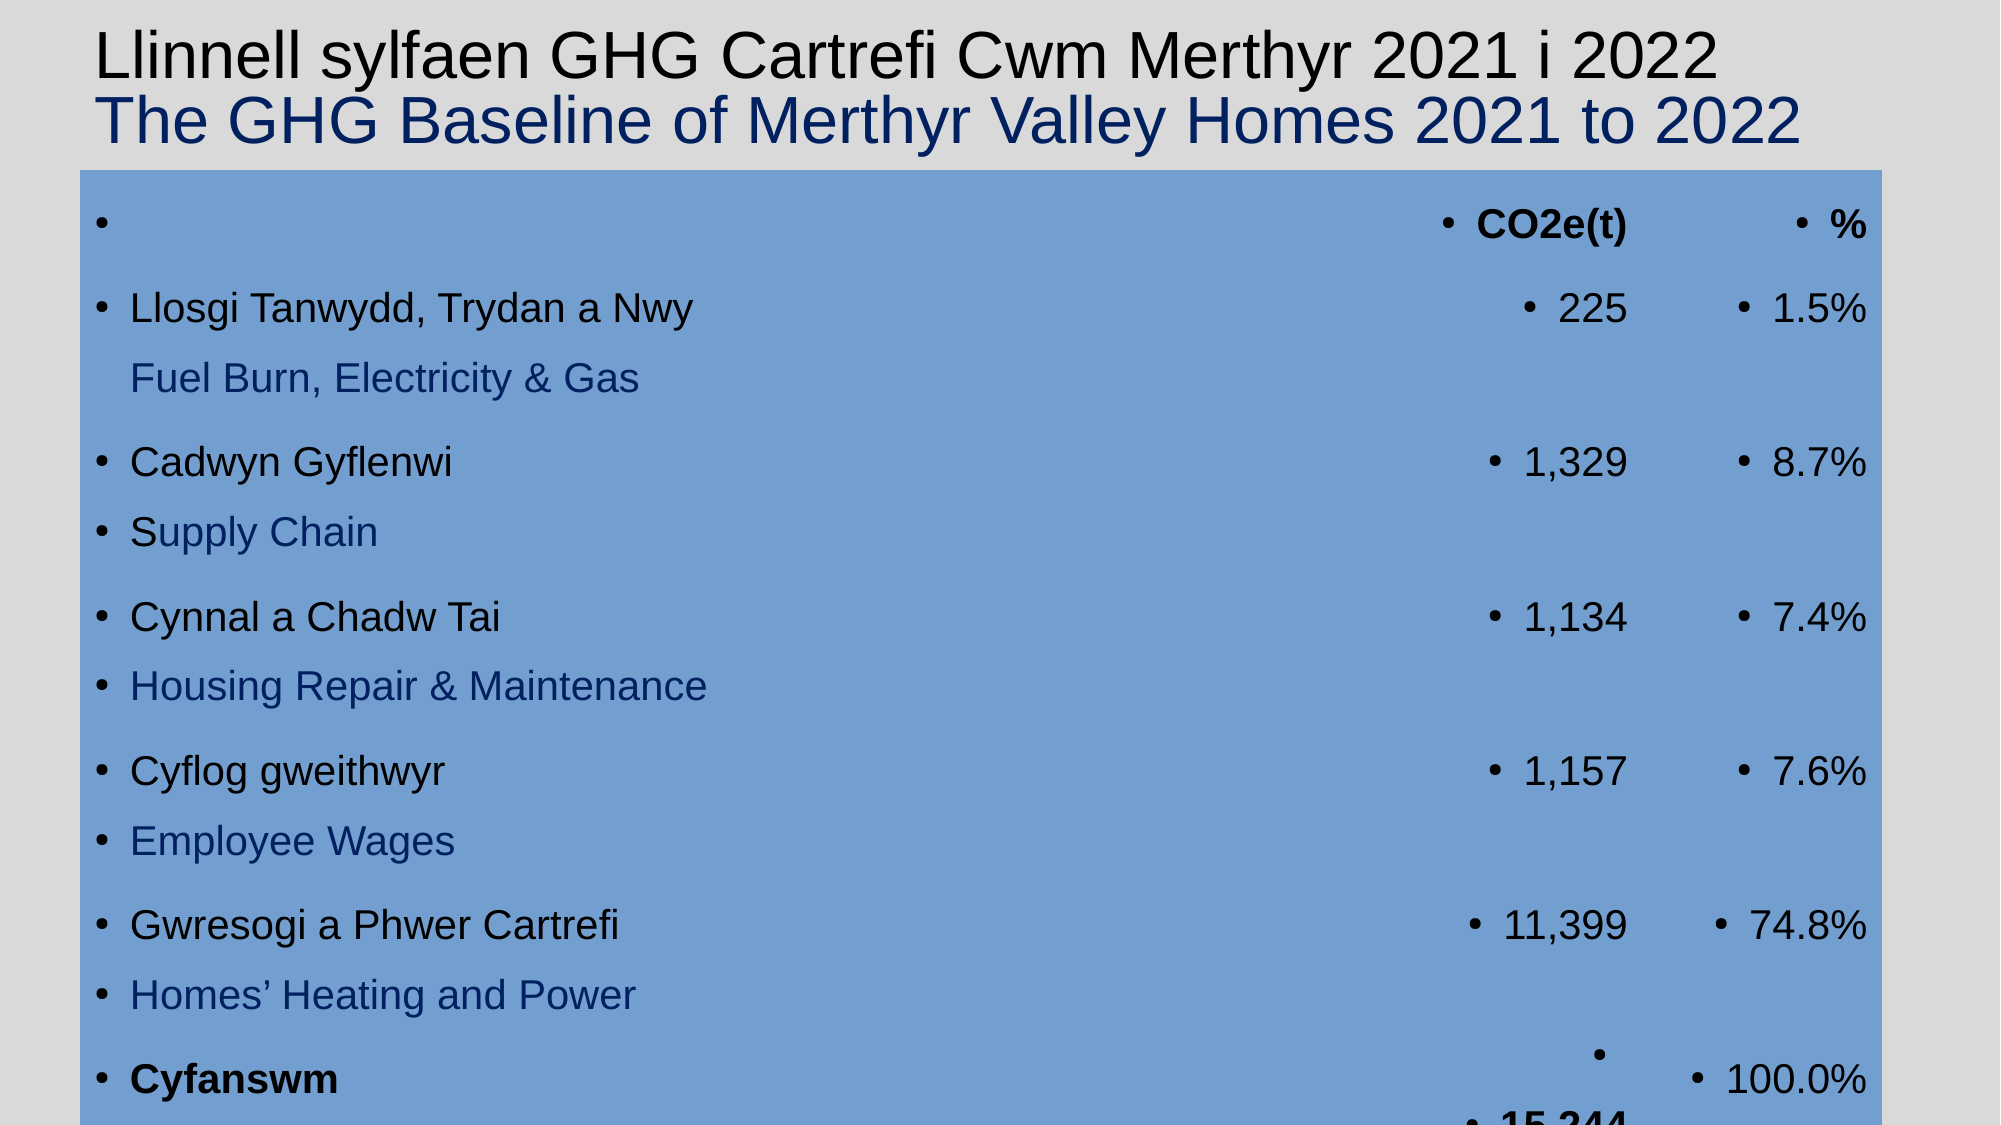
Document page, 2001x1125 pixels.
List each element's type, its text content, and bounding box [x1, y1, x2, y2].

table_cell 8.7% [1643, 409, 1882, 563]
table_cell 1,157 [1250, 717, 1643, 871]
table_cell Cynnal a Chadw Tai Housing Repair & Maintenance [80, 563, 1250, 717]
table_cell 15,244 [1250, 1025, 1643, 1125]
table_cell 225 [1250, 254, 1643, 409]
table_cell Cadwyn Gyflenwi Supply Chain [80, 409, 1250, 563]
table_cell 11,399 [1250, 871, 1643, 1025]
table_cell Gwresogi a Phwer Cartrefi Homes’ Heating and Power [80, 871, 1250, 1025]
table_cell 7.4% [1643, 563, 1882, 717]
table_cell Cyfanswm Total [80, 1025, 1250, 1125]
table_header CO2e(t) [1250, 170, 1643, 254]
table_cell 1,134 [1250, 563, 1643, 717]
table_cell 100.0% [1643, 1025, 1882, 1125]
table_cell 1.5% [1643, 254, 1882, 409]
table_header % [1643, 170, 1882, 254]
text_box Llinnell sylfaen GHG Cartrefi Cwm Merthyr 2021 i 2022 The GHG Baseline of Merthyr Valley Homes 2021 to 2022 [80, 8, 1991, 161]
table_cell 1,329 [1250, 409, 1643, 563]
table_cell 7.6% [1643, 717, 1882, 871]
table_cell 74.8% [1643, 871, 1882, 1025]
table_header [80, 170, 1250, 254]
table_cell Llosgi Tanwydd, Trydan a Nwy Fuel Burn, Electricity & Gas [80, 254, 1250, 409]
table_cell Cyflog gweithwyr Employee Wages [80, 717, 1250, 871]
